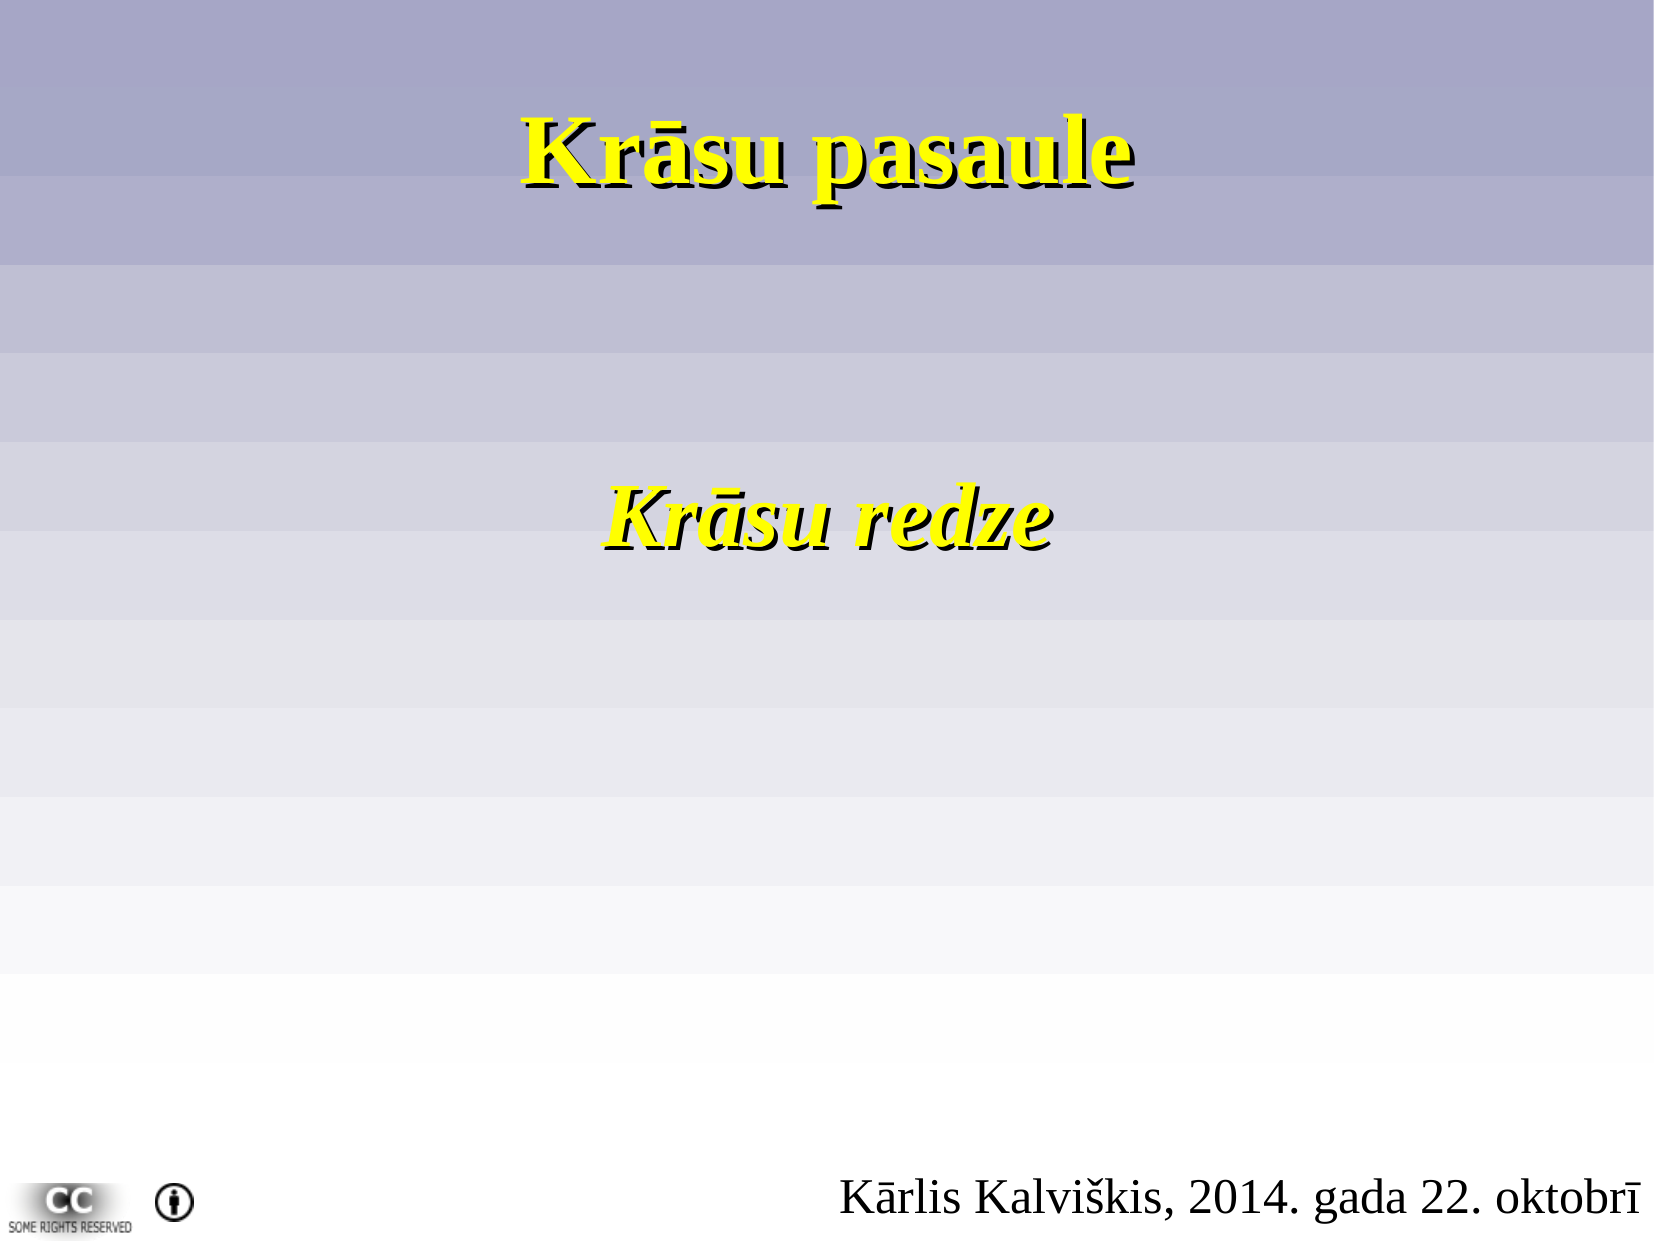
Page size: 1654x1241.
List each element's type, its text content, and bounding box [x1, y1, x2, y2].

picture [0, 0, 1654, 1241]
title Krāsu redze [108, 305, 1546, 726]
